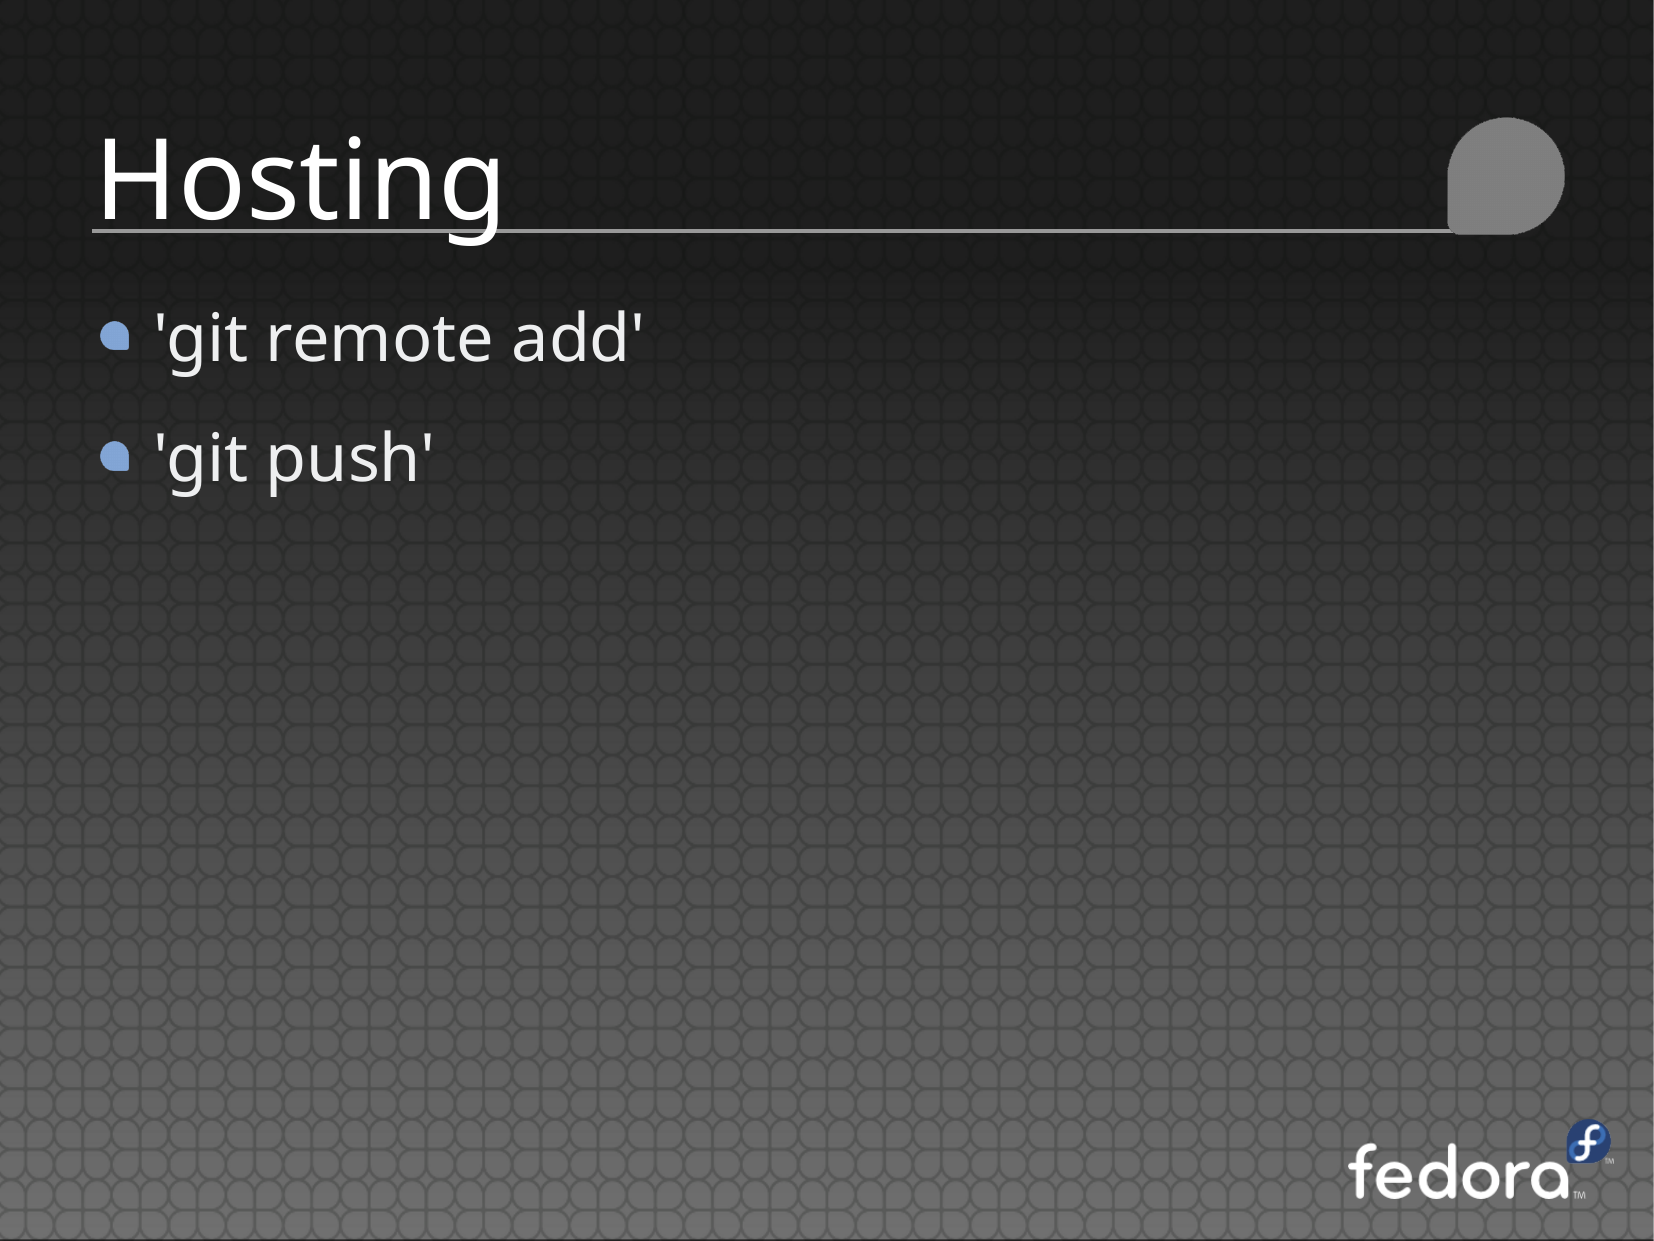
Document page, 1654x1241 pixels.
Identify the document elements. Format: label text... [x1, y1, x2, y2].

title Hosting [94, 100, 1426, 251]
picture [0, 0, 1654, 1241]
list 'git remote add' 'git push' [82, 290, 1571, 1094]
